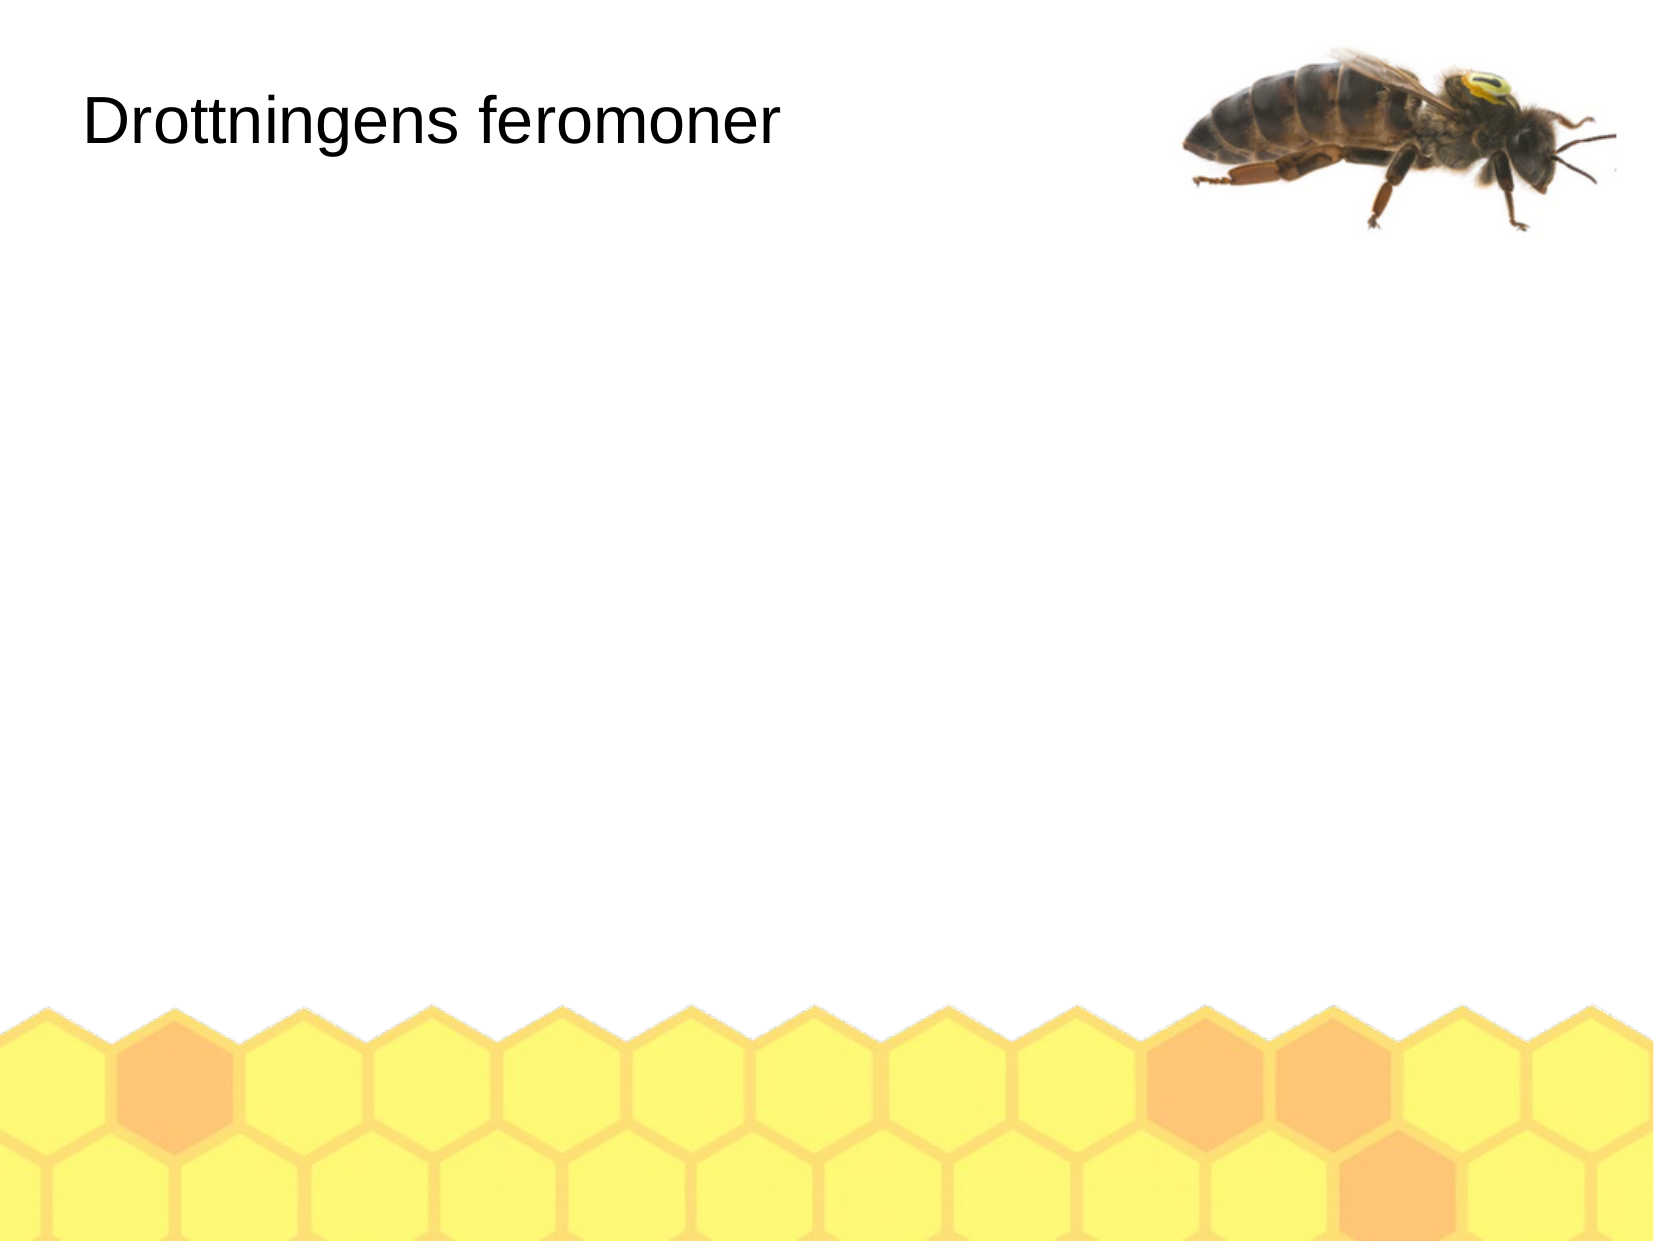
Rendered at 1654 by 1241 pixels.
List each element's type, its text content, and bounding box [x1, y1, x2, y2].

picture [1145, 18, 1637, 249]
list Drottningens feromoner [82, 82, 1571, 1010]
picture [0, 1001, 1654, 1241]
